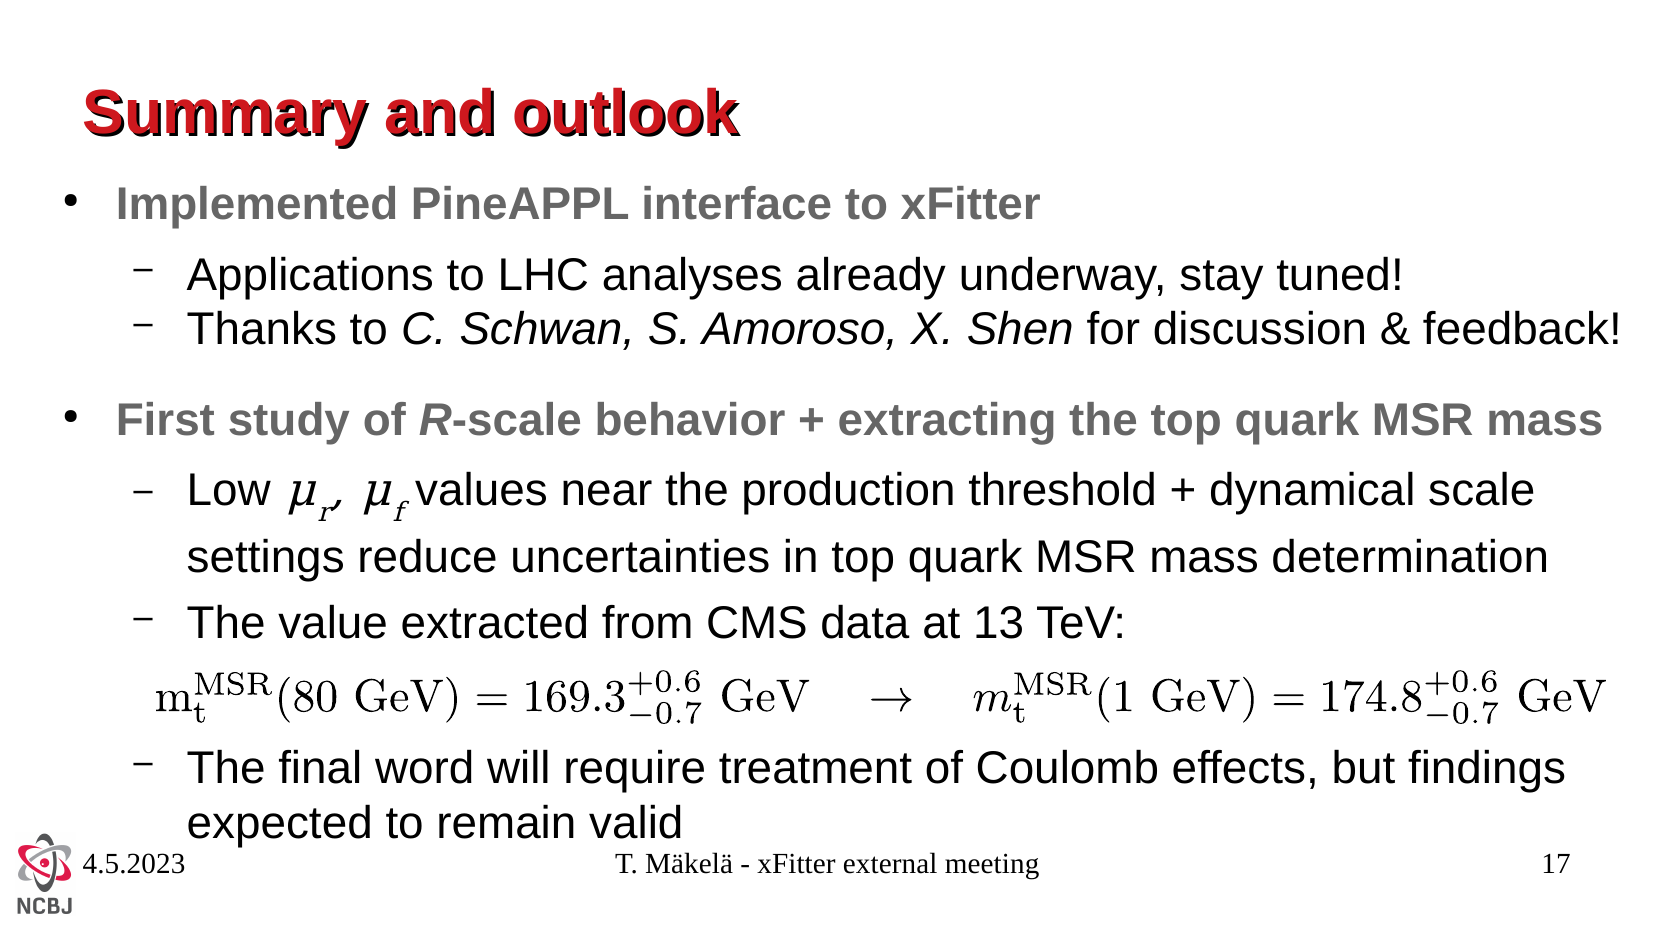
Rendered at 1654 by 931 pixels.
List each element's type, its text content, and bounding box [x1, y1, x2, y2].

text_box Implemented PineAPPL interface to xFitter Applications to LHC analyses already underway, stay tuned! Thanks to C. Schwan, S. Amoroso, X. Shen for discussion & feedback! First study of R-scale behavior + extracting the top quark MSR mass Low μr, μf values near the production threshold + dynamical scale settings reduce uncertainties in top quark MSR mass determination The value extracted from CMS data at 13 TeV: The final word will require treatment of Coulomb effects, but findings expected to remain valid [45, 174, 1636, 931]
title Summary and outlook [82, 37, 1571, 174]
picture [15, 832, 45, 916]
text_box [156, 670, 1606, 724]
